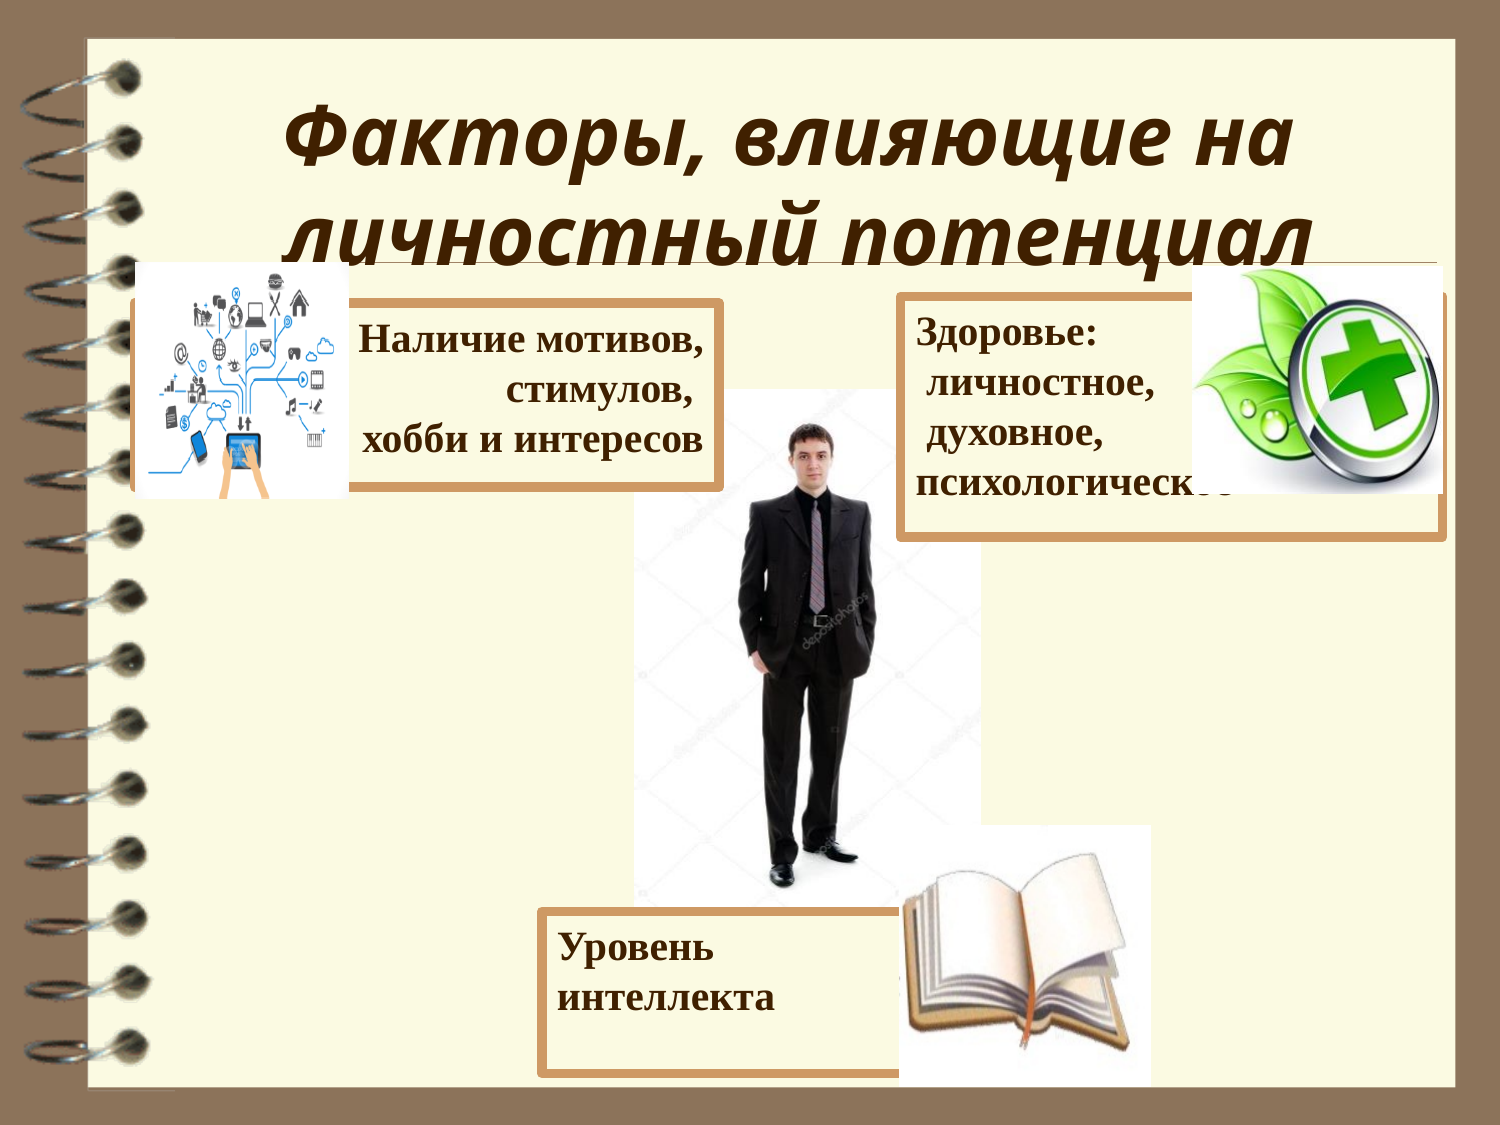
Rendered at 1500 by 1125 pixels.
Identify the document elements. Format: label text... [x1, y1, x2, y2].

text_box Здоровье: личностное, духовное, психологическое [901, 296, 1442, 537]
picture [1192, 266, 1443, 494]
text_box Наличие мотивов, стимулов, хобби и интересов [349, 303, 719, 487]
picture [0, 0, 349, 1125]
text_box Факторы, влияющие на личностный потенциал [162, 75, 1438, 263]
text_box Уровень интеллекта [542, 911, 899, 1073]
picture [634, 389, 1151, 1087]
